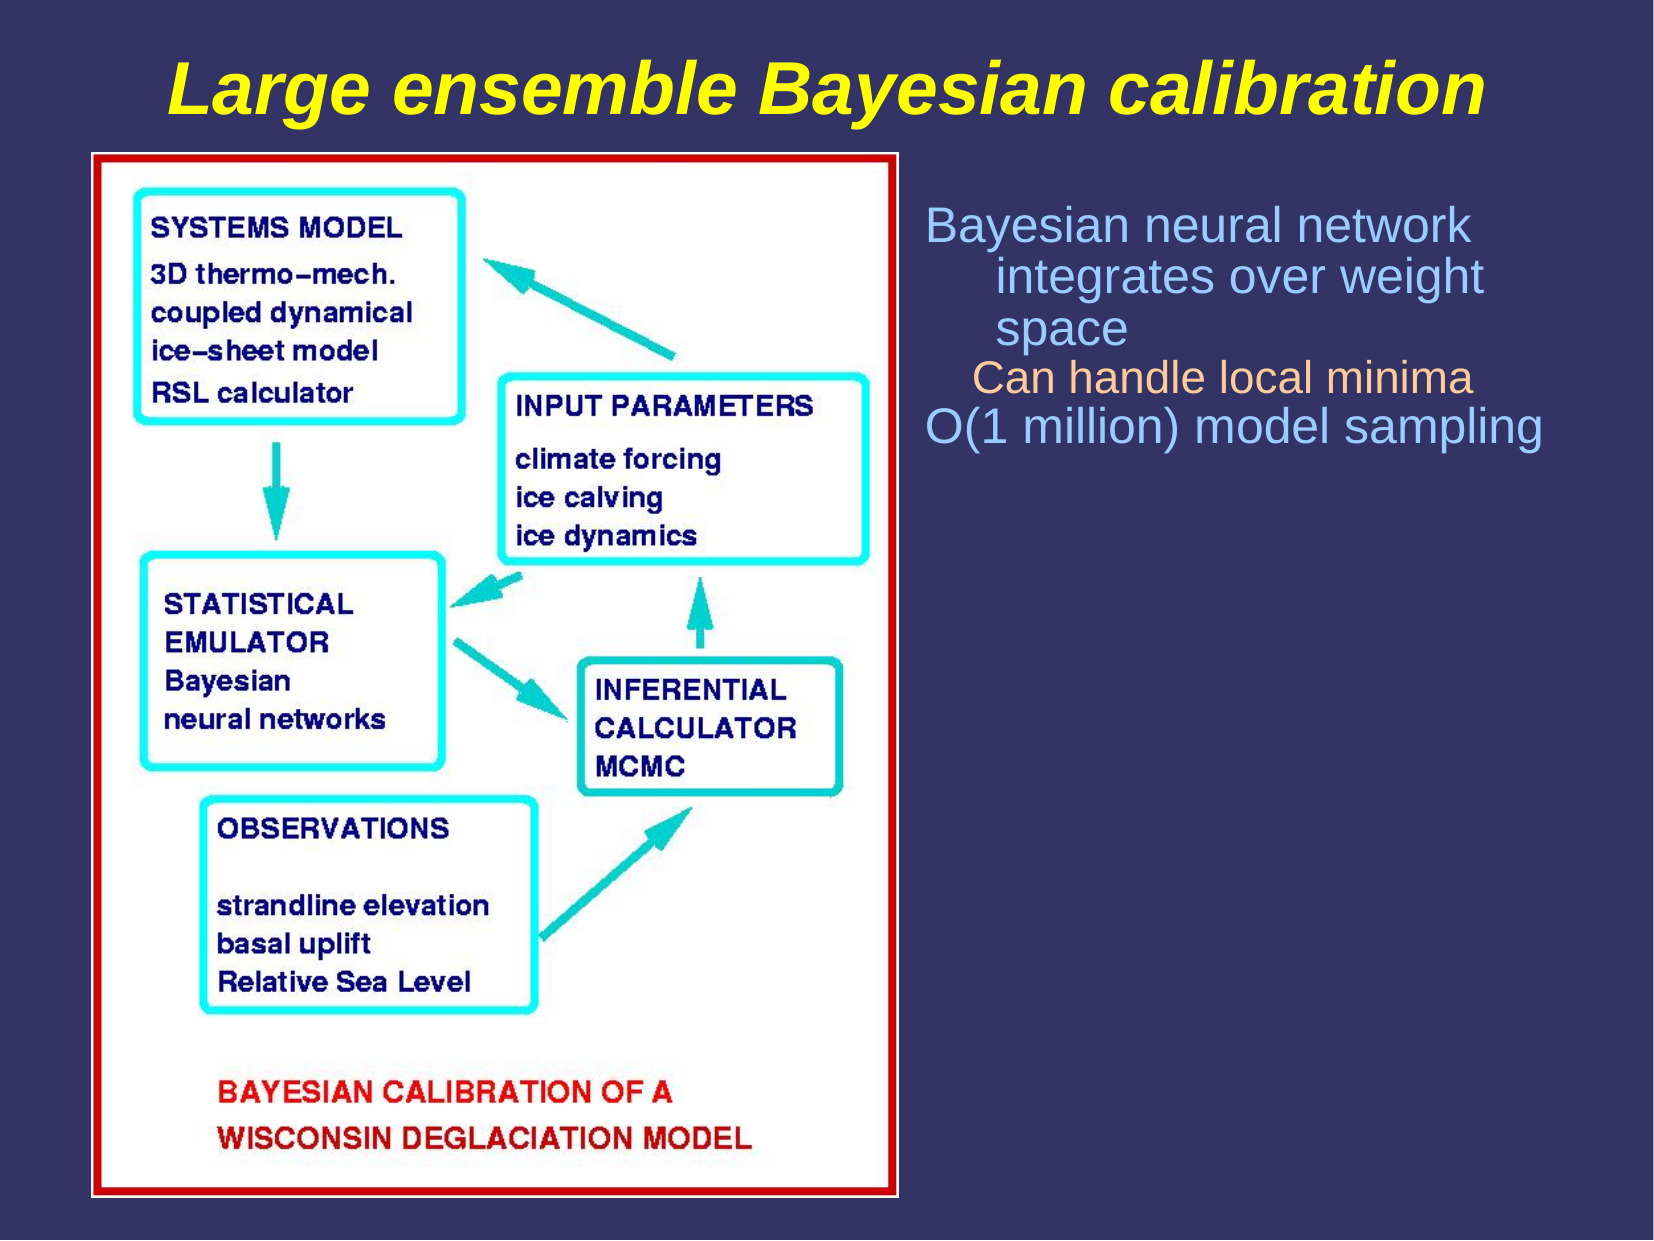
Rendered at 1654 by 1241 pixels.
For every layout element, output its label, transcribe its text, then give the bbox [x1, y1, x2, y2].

title Large ensemble Bayesian calibration [121, 21, 1534, 161]
picture [91, 152, 899, 1198]
list Bayesian neural network integrates over weight space Can handle local minima O(1 million) model sampling [913, 200, 1612, 1159]
